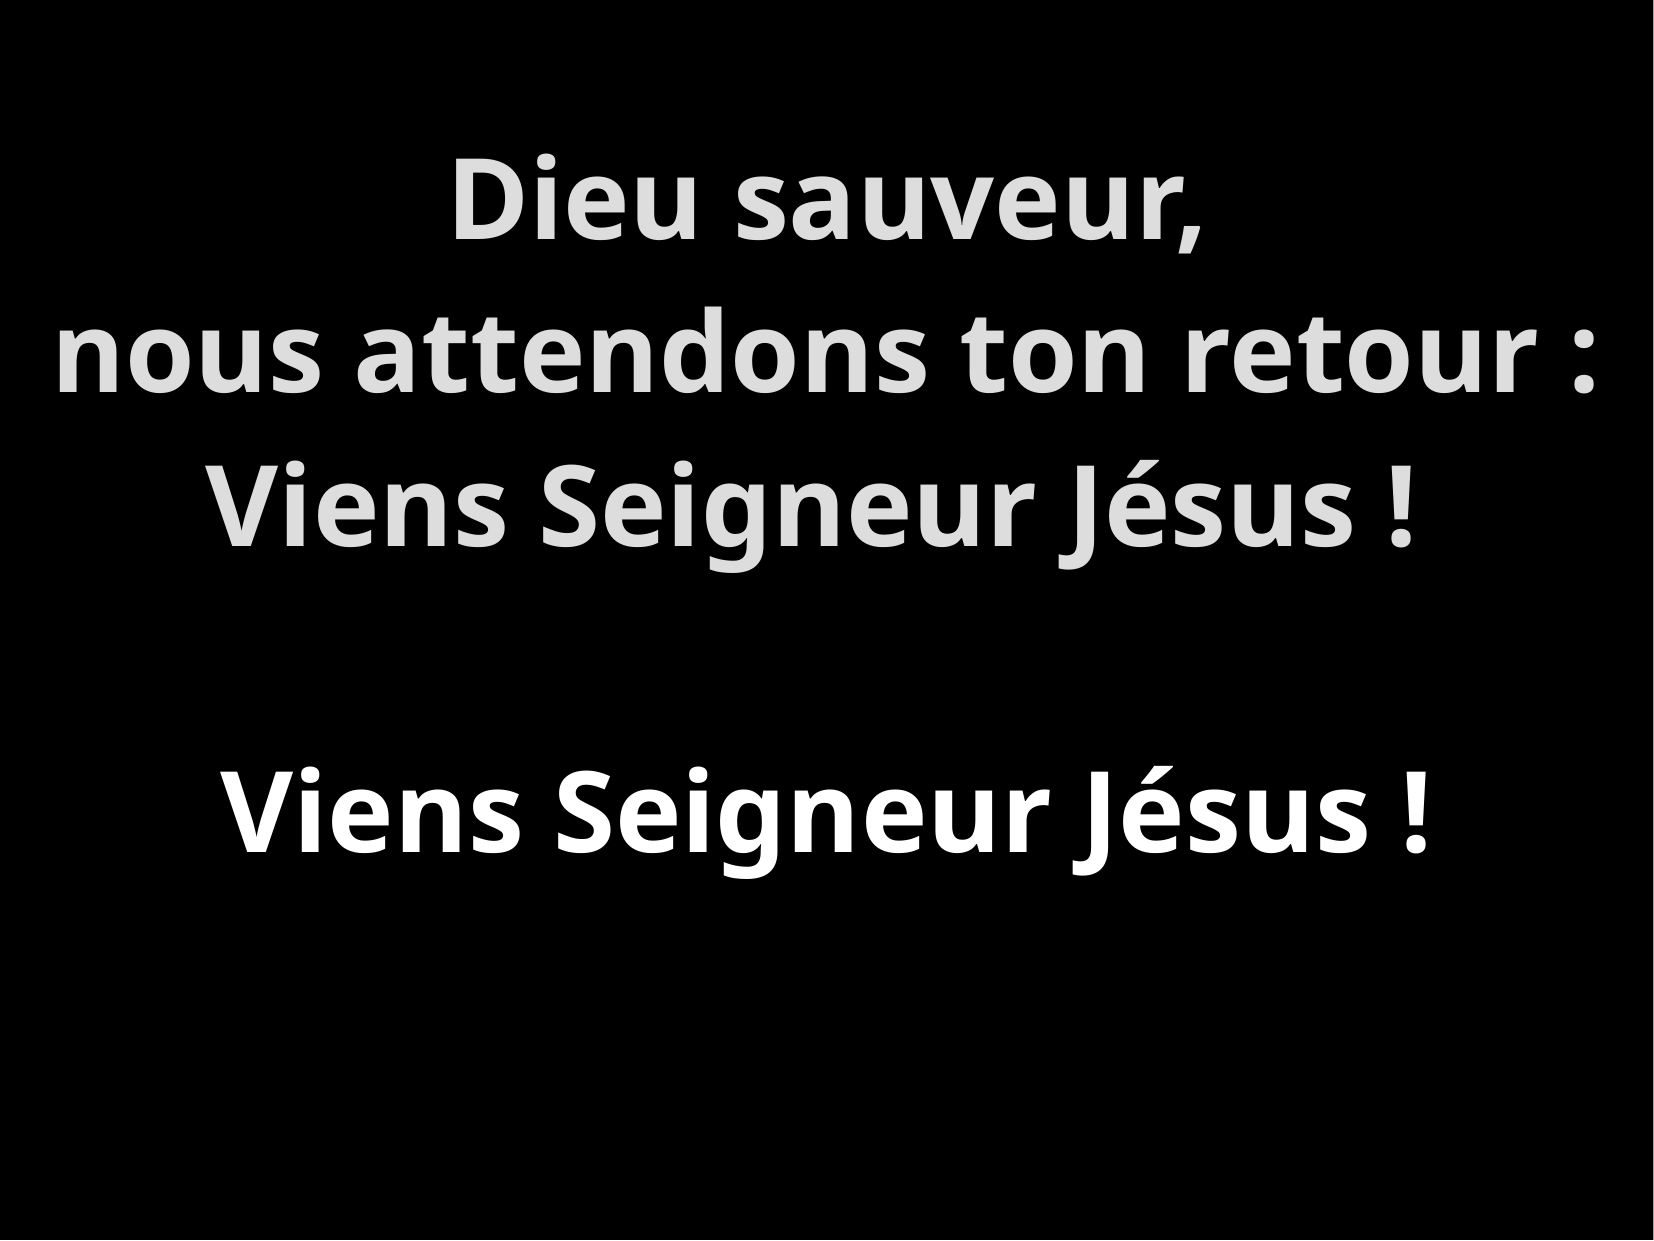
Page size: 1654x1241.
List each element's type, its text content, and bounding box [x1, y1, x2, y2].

subtitle Dieu sauveur, nous attendons ton retour : Viens Seigneur Jésus ! Viens Seigneur Jésus ! [0, 0, 1654, 1241]
